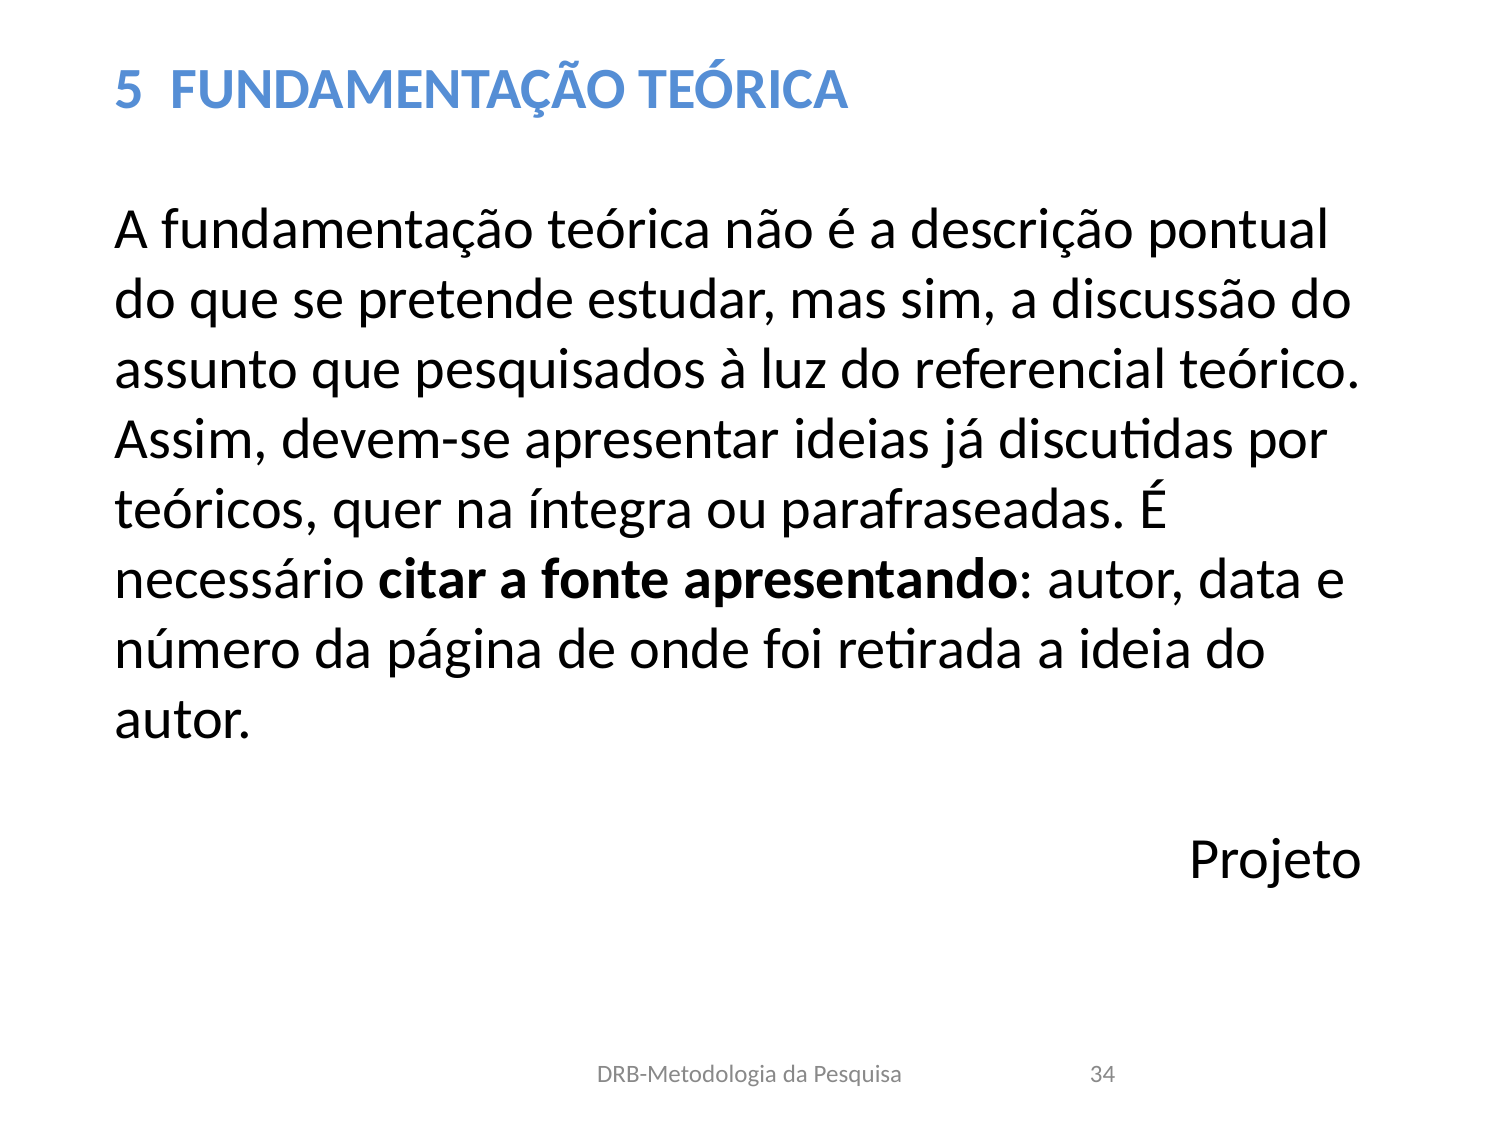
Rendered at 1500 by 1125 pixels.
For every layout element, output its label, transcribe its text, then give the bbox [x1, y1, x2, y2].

text_box 34 [1074, 1042, 1426, 1103]
text_box 5 FUNDAMENTAÇÃO TEÓRICA A fundamentação teórica não é a descrição pontual do que se pretende estudar, mas sim, a discussão do assunto que pesquisados à luz do referencial teórico. Assim, devem-se apresentar ideias já discutidas por teóricos, quer na íntegra ou parafraseadas. É necessário citar a fonte apresentando: autor, data e número da página de onde foi retirada a ideia do autor. Projeto [99, 42, 1388, 907]
text_box DRB-Metodologia da Pesquisa [512, 1042, 988, 1103]
